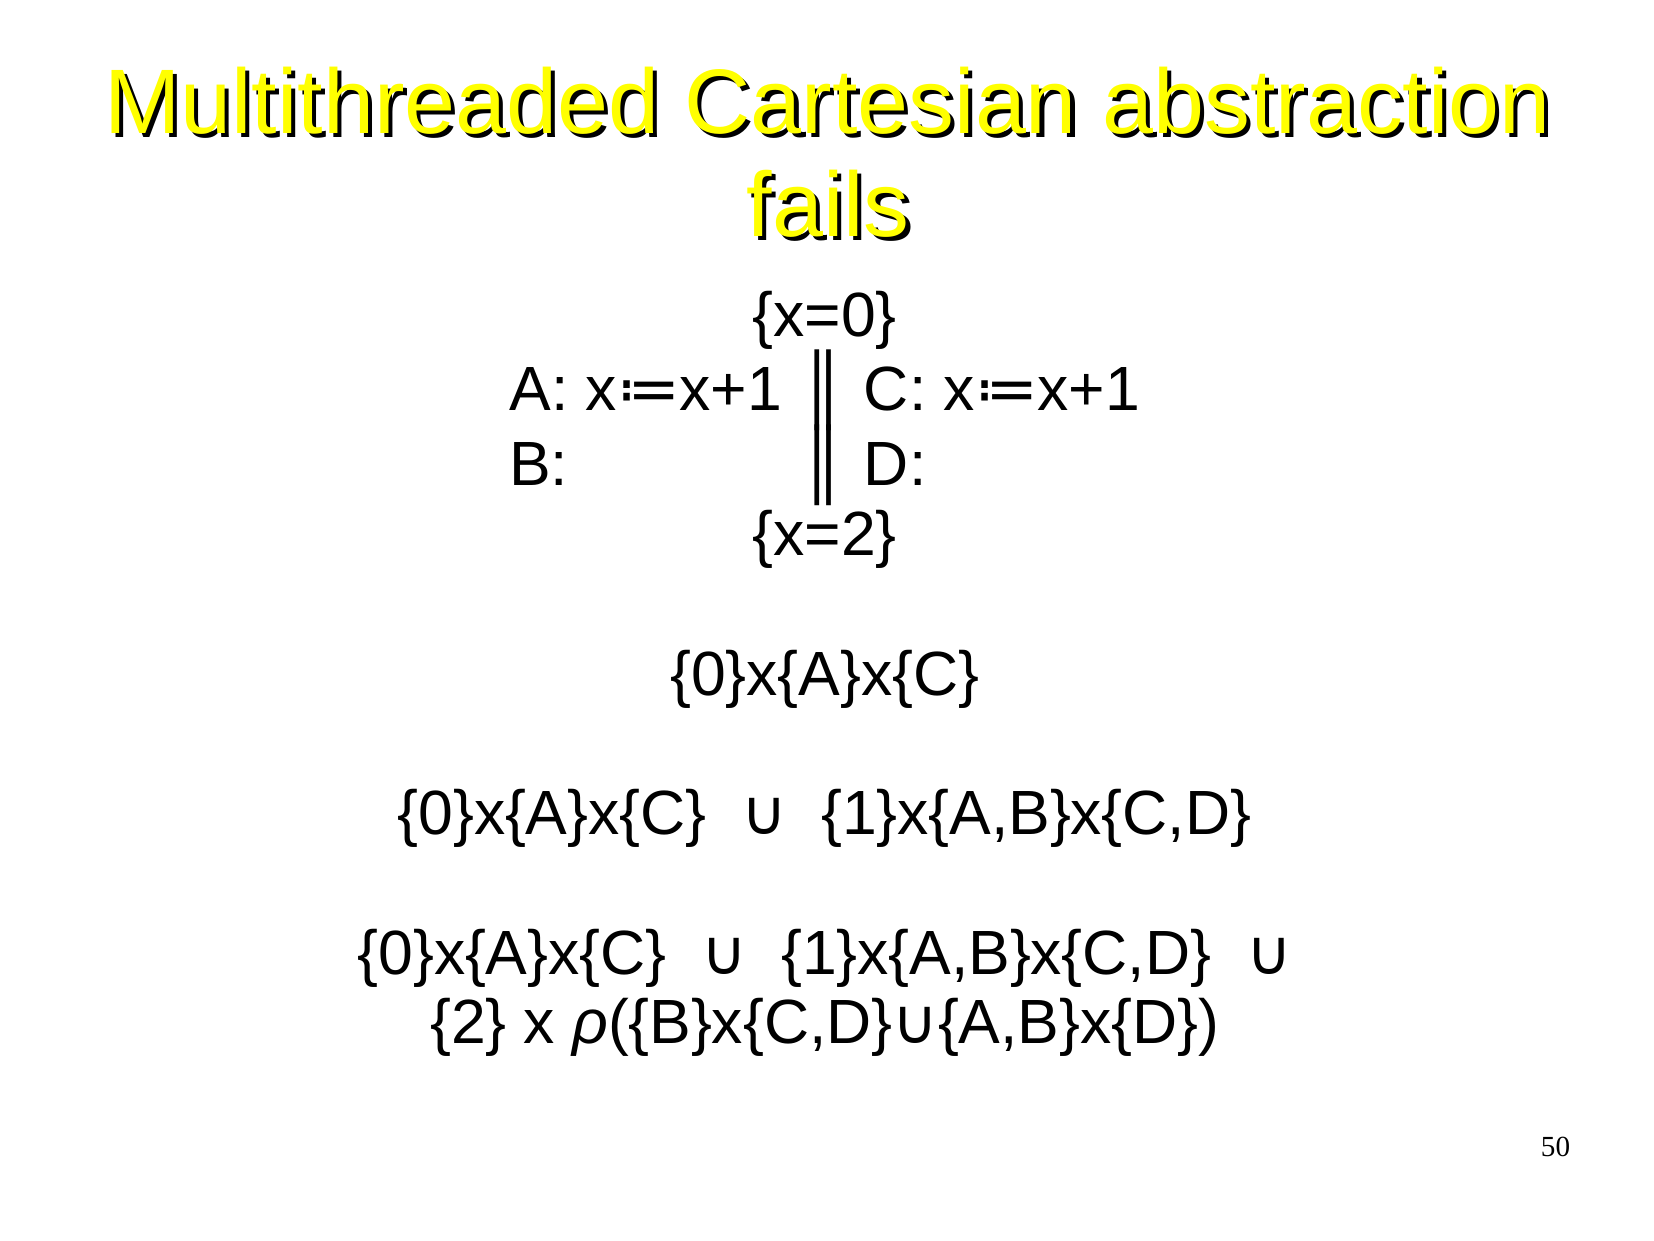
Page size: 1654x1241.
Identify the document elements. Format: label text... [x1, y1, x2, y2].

title Multithreaded Cartesian abstraction fails [41, 50, 1616, 256]
subtitle {x=0} A: x≔x+1 ║ C: x≔x+1 B: ║ D: {x=2} {0}x{A}x{C} {0}x{A}x{C} ∪ {1}x{A,B}x{C,D} {0}x{A}x{C} ∪ {1}x{A,B}x{C,D} ∪ {2} x ρ({B}x{C,D}∪{A,B}x{D}) [0, 262, 1650, 1215]
